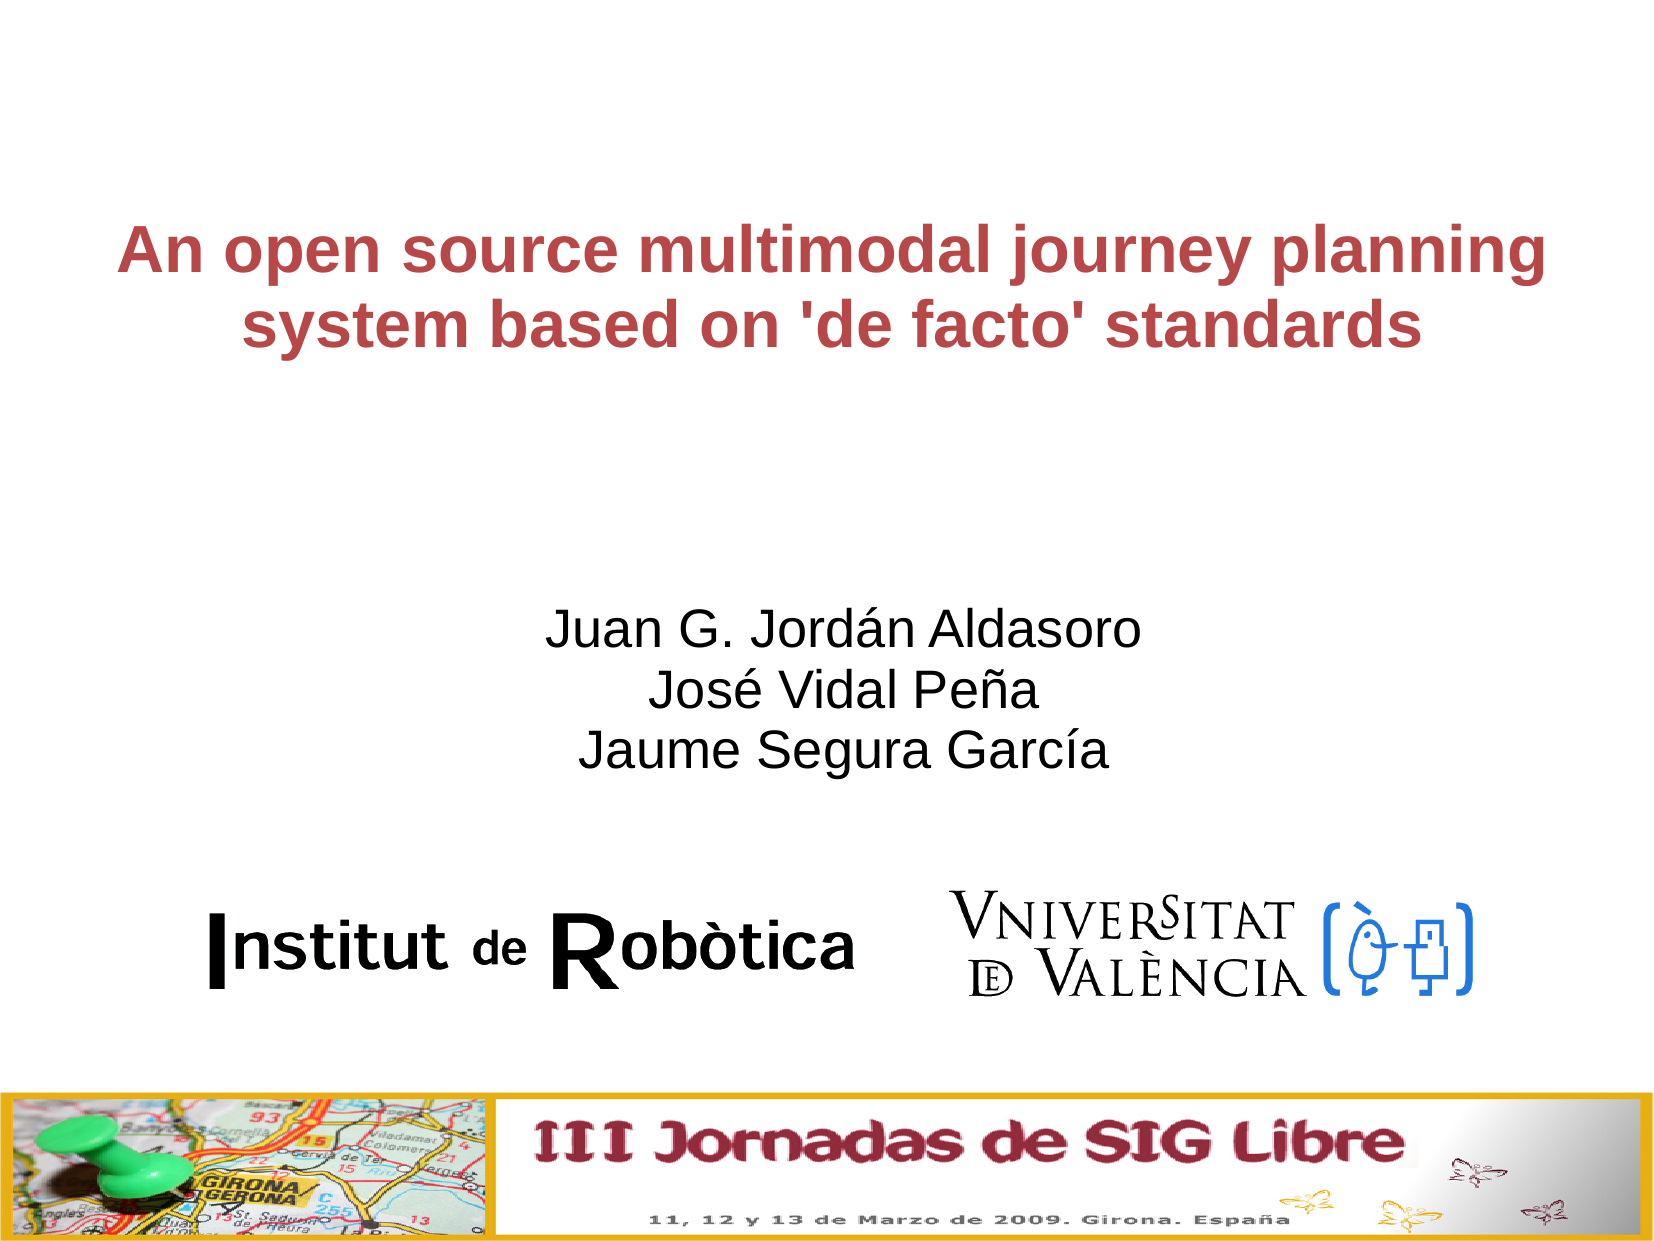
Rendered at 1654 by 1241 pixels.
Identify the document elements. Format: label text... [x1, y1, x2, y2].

title An open source multimodal journey planning system based on 'de facto' standards [88, 183, 1577, 391]
subtitle Juan G. Jordán Aldasoro José Vidal Peña Jaume Segura García [82, 242, 1571, 1062]
picture [195, 896, 857, 996]
picture [944, 885, 1477, 1001]
picture [0, 1092, 1654, 1241]
